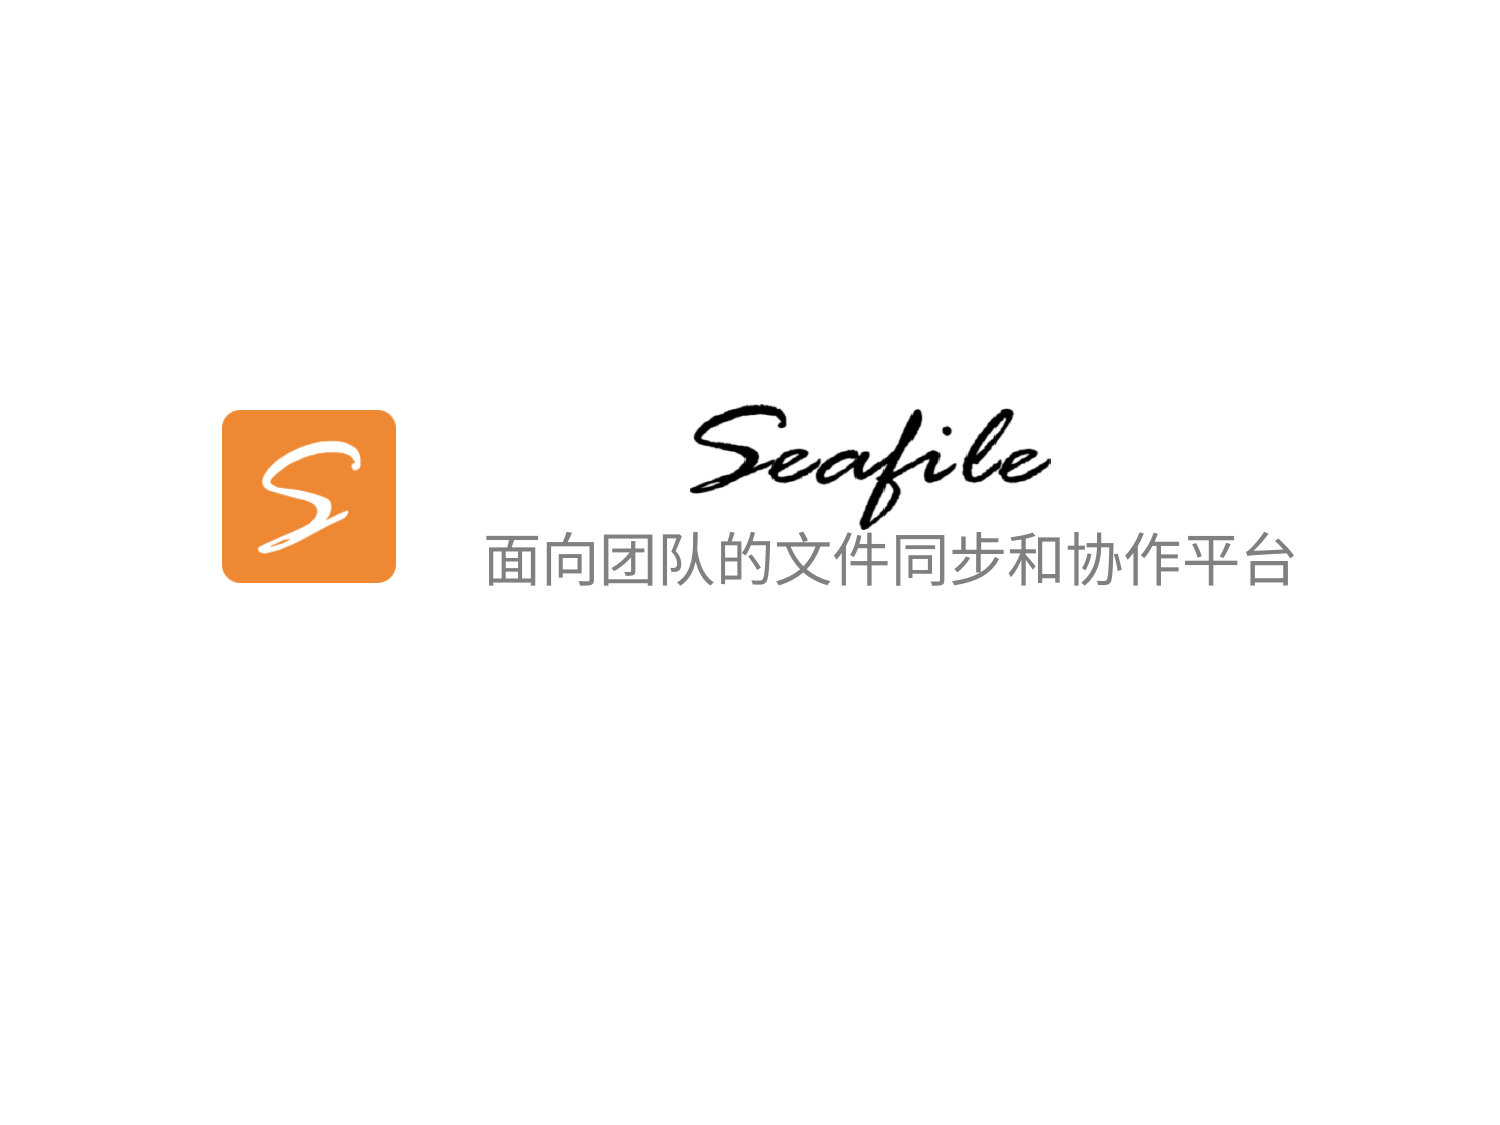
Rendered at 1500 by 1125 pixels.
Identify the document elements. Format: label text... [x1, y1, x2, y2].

picture [222, 410, 396, 583]
text_box 面向团队的文件同步和协作平台 [468, 515, 1383, 601]
picture [690, 404, 1051, 530]
